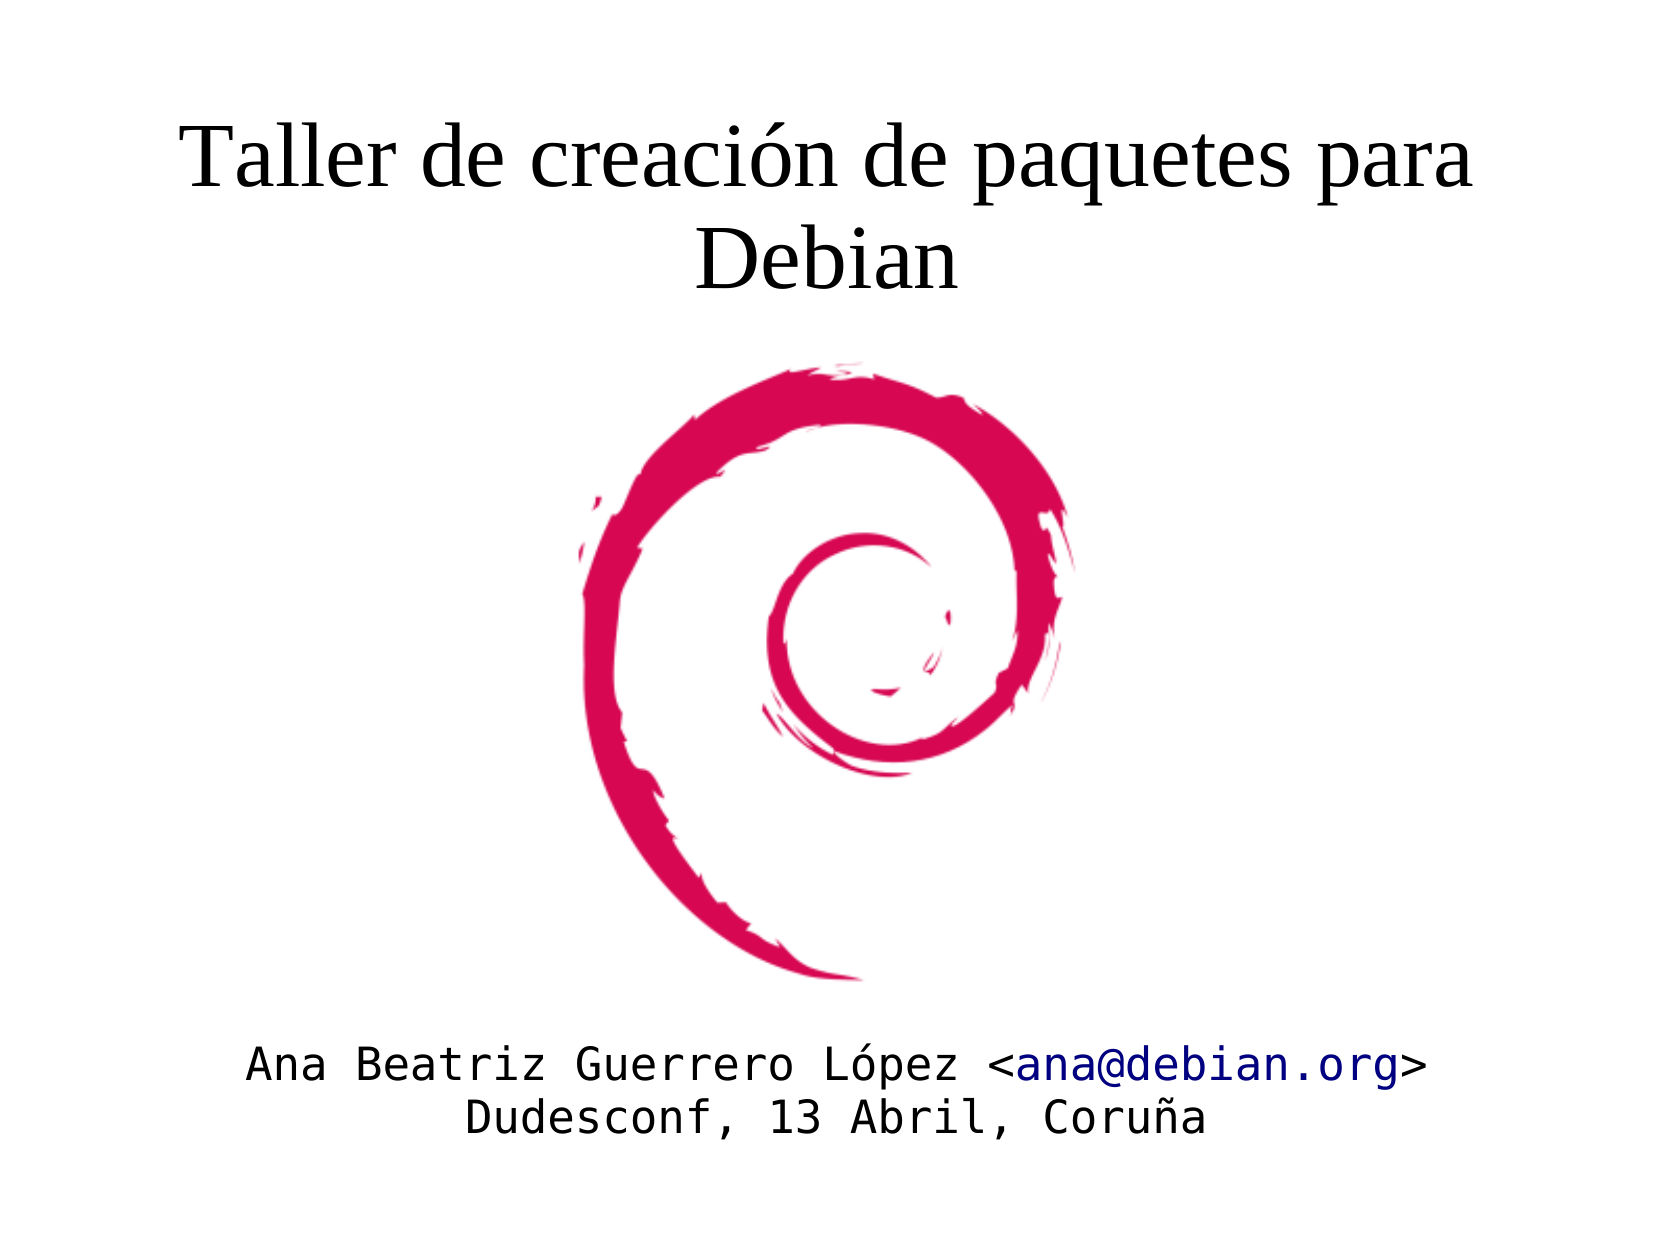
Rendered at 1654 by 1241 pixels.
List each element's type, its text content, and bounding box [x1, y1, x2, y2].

title Taller de creación de paquetes para Debian [121, 79, 1534, 334]
text_box Ana Beatriz Guerrero López <ana@debian.org> Dudesconf, 13 Abril, Coruña [126, 984, 1539, 1144]
picture [571, 360, 1078, 984]
